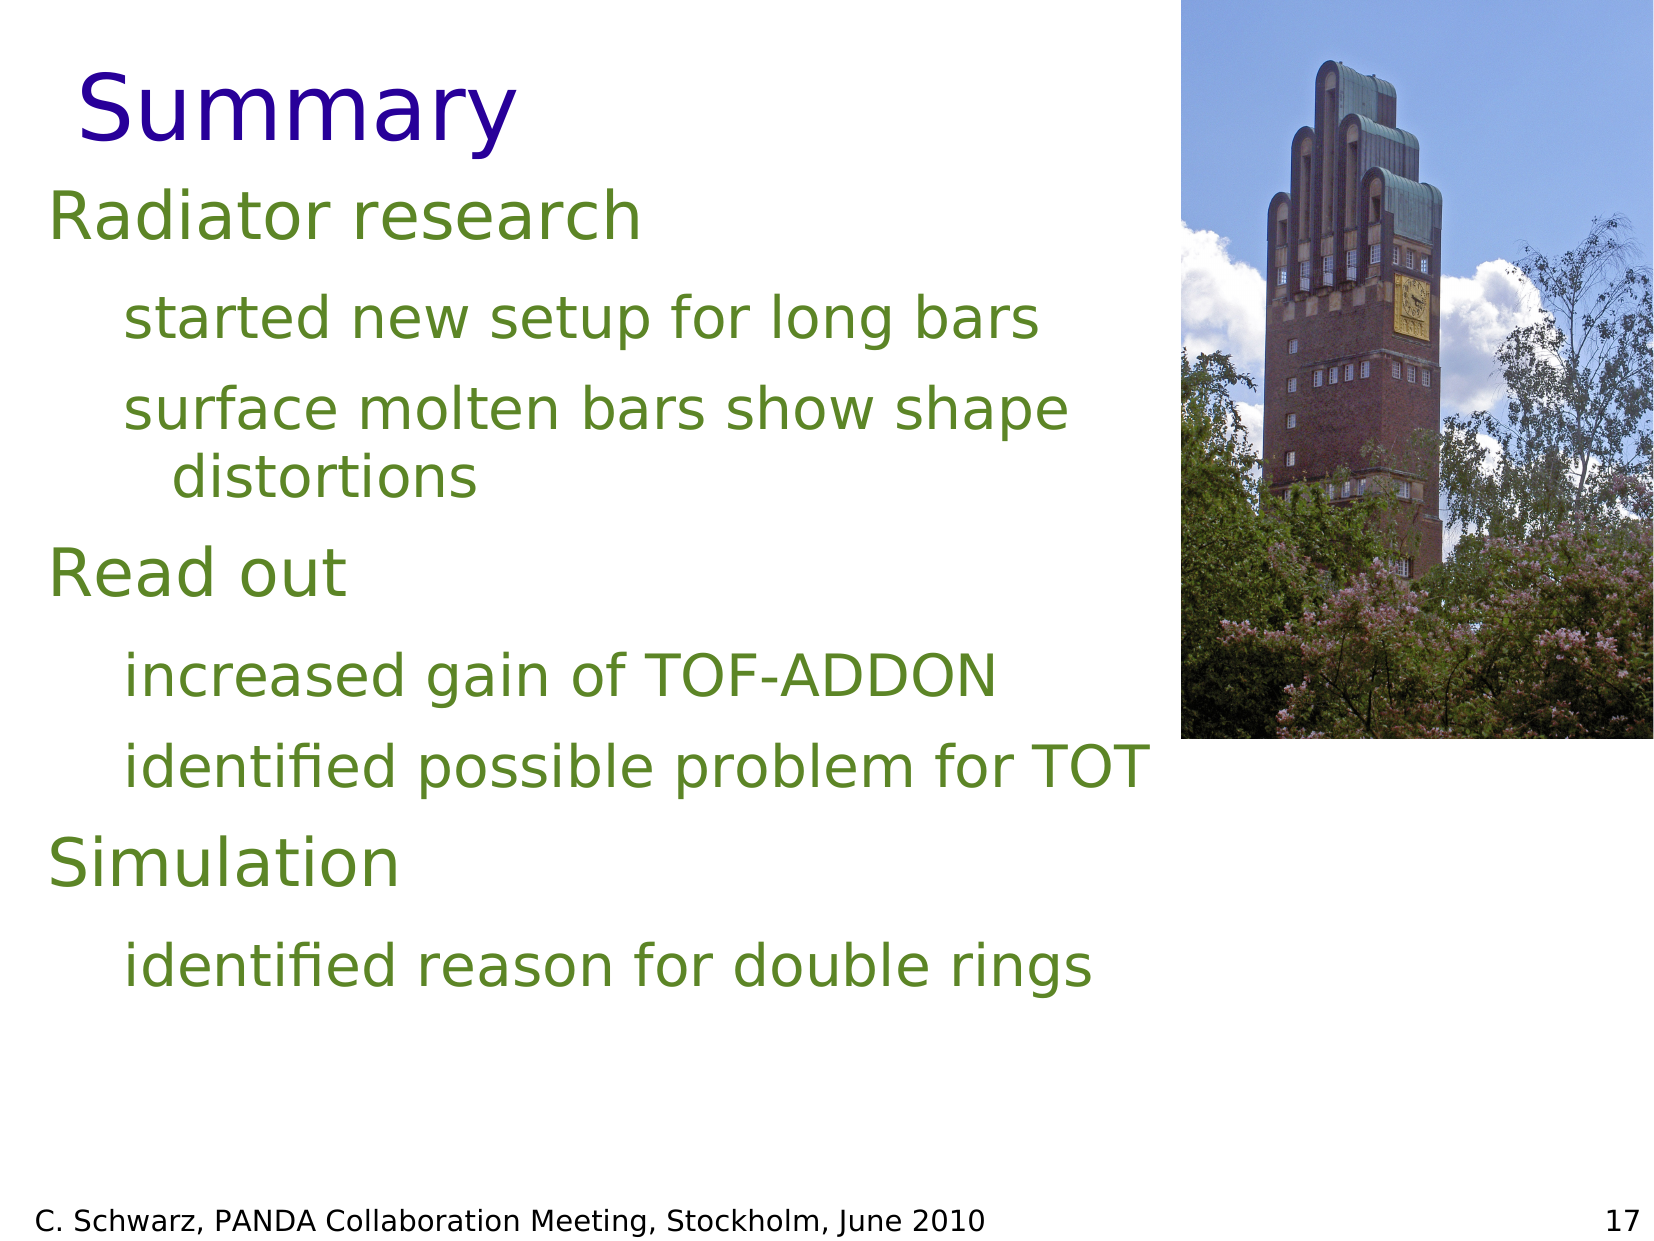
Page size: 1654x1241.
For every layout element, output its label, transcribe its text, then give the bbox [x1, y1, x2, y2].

picture [1181, 0, 1654, 739]
list Radiator research started new setup for long bars surface molten bars show shape distortions Read out increased gain of TOF-ADDON identified possible problem for TOT Simulation identified reason for double rings [29, 177, 1152, 1068]
title Summary [76, 29, 1565, 187]
